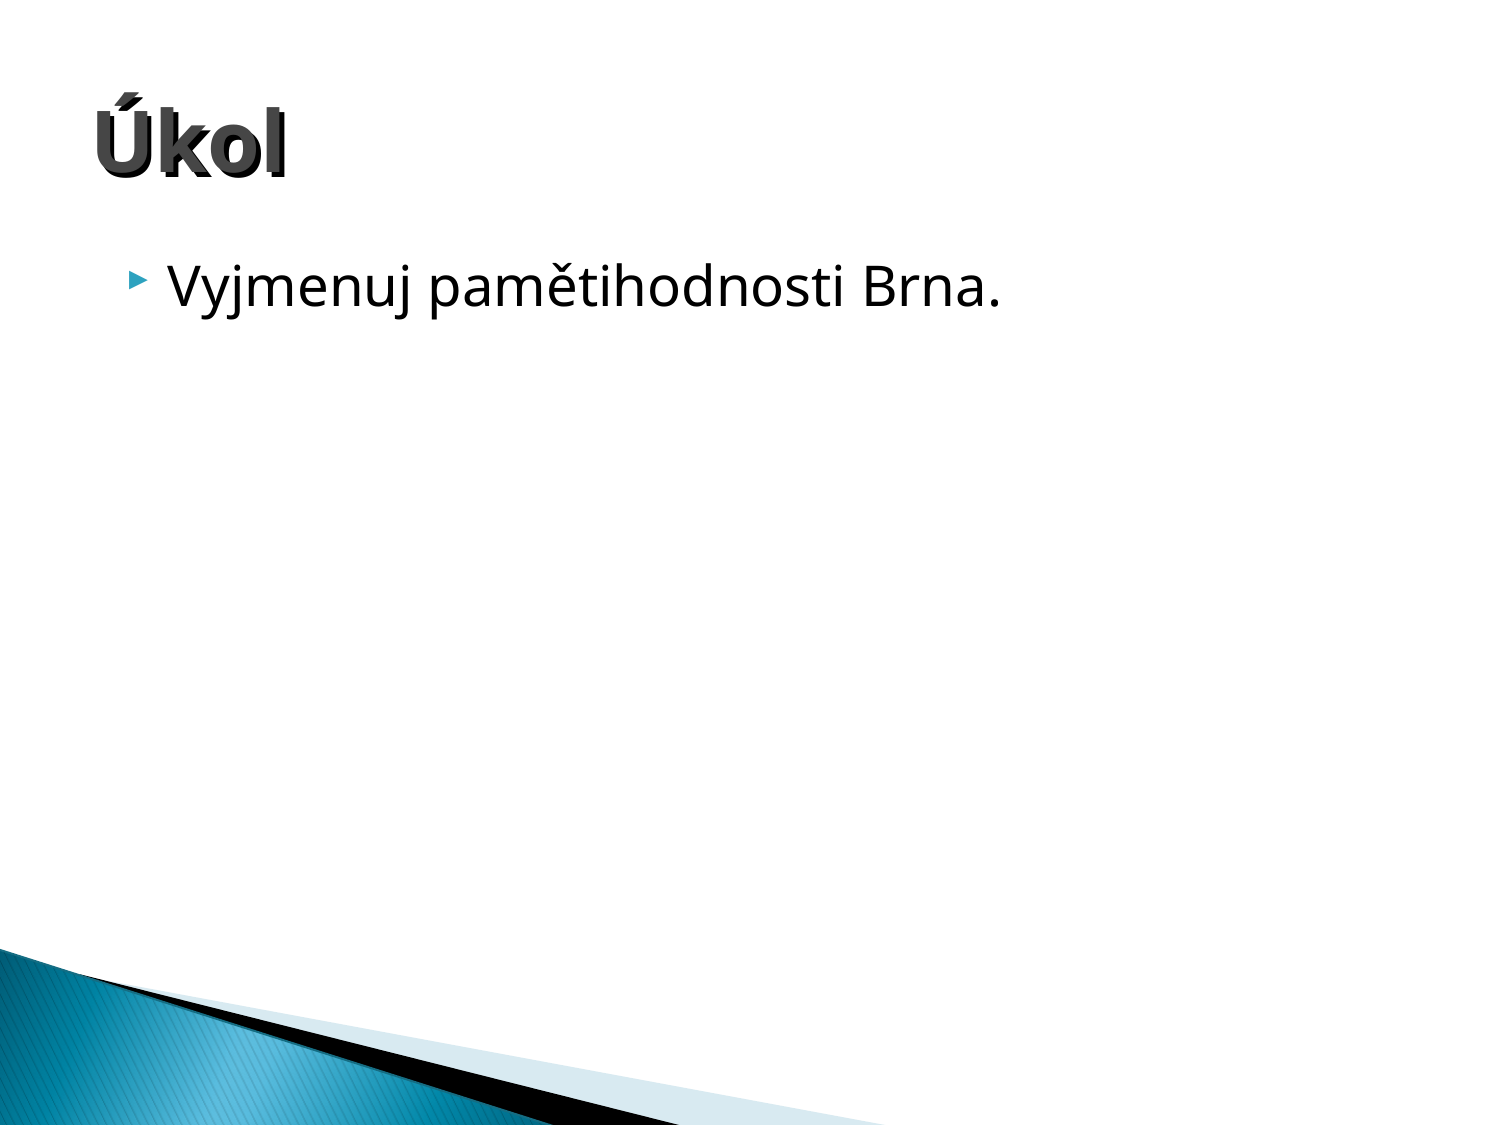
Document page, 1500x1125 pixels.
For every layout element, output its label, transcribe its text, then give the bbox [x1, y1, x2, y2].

list Vyjmenuj pamětihodnosti Brna. [75, 242, 1426, 986]
title Úkol [75, 45, 1426, 233]
